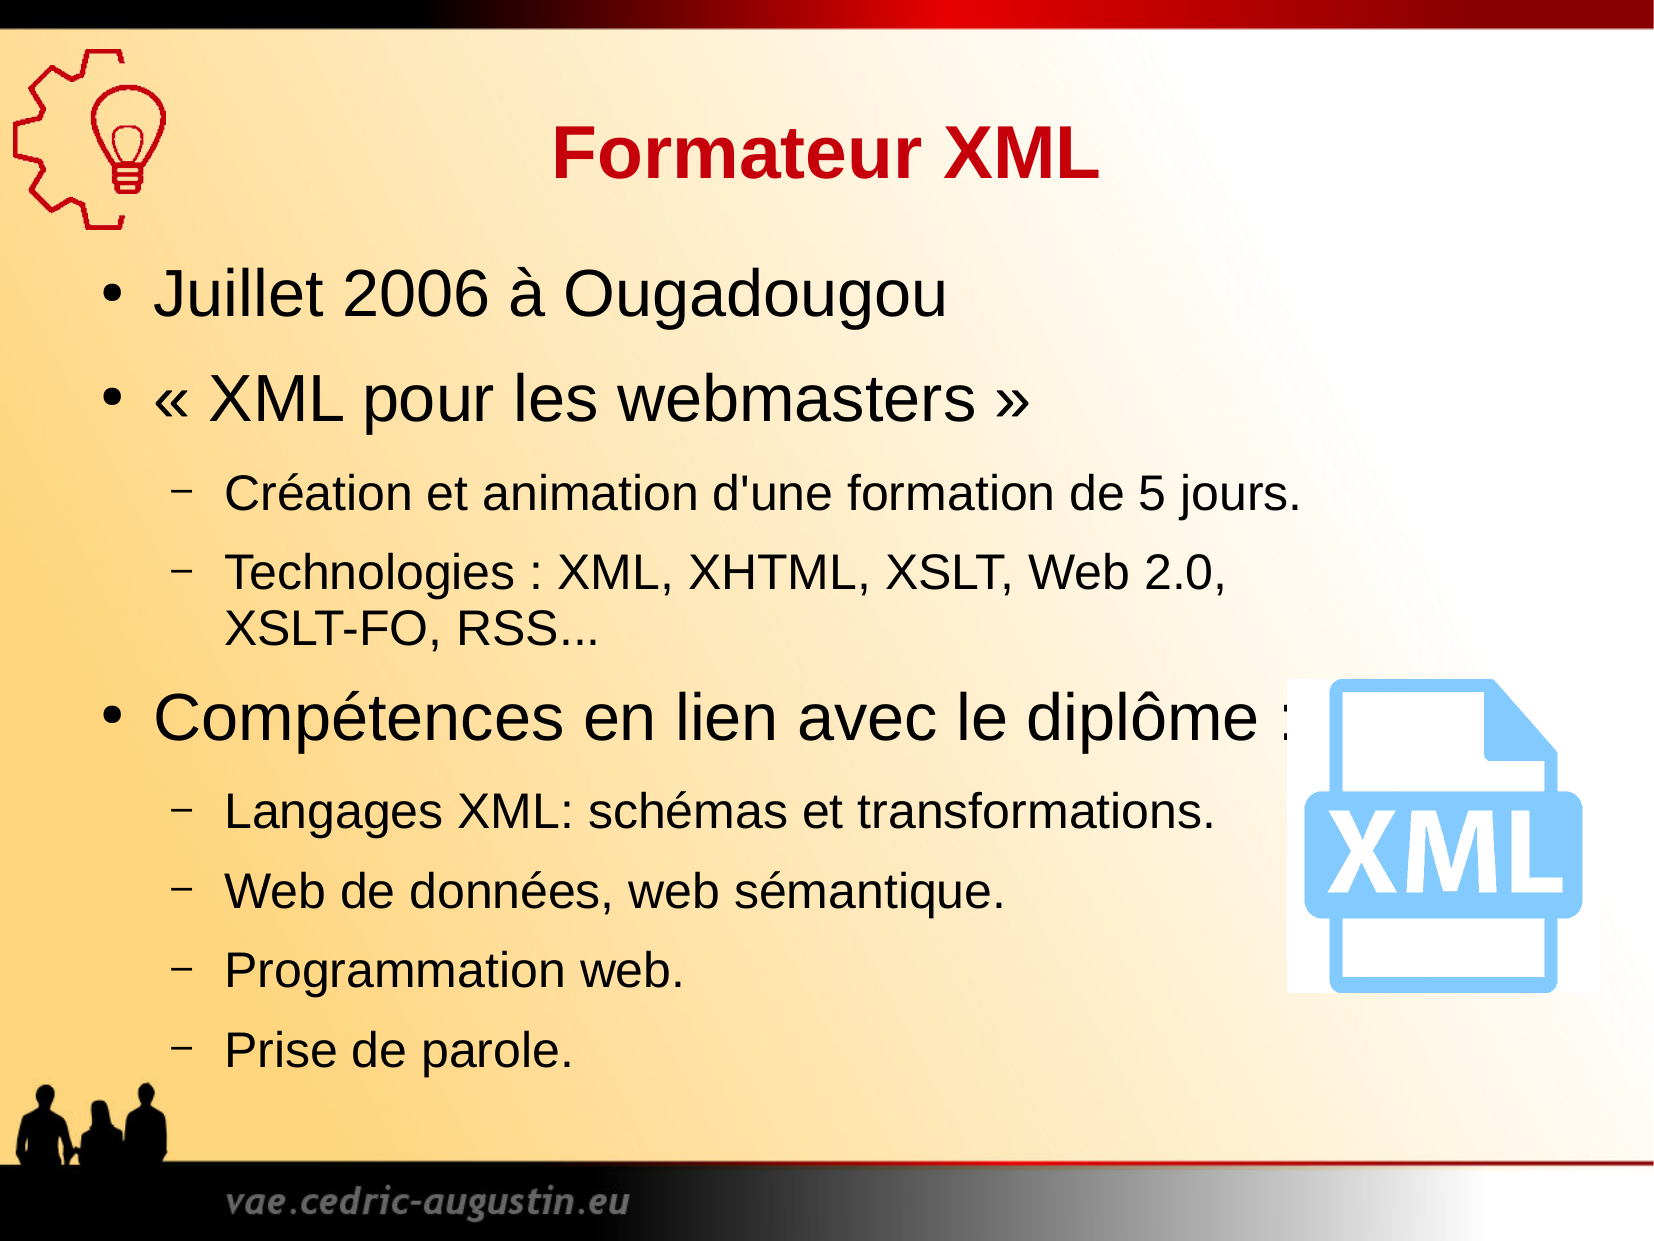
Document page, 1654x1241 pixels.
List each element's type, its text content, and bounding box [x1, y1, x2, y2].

list Juillet 2006 à Ougadougou « XML pour les webmasters » Création et animation d'une formation de 5 jours. Technologies : XML, XHTML, XSLT, Web 2.0, XSLT-FO, RSS... Compétences en lien avec le diplôme : Langages XML: schémas et transformations. Web de données, web sémantique. Programmation web. Prise de parole. [82, 256, 1312, 1099]
title Formateur XML [82, 49, 1571, 257]
picture [0, 0, 1654, 1241]
